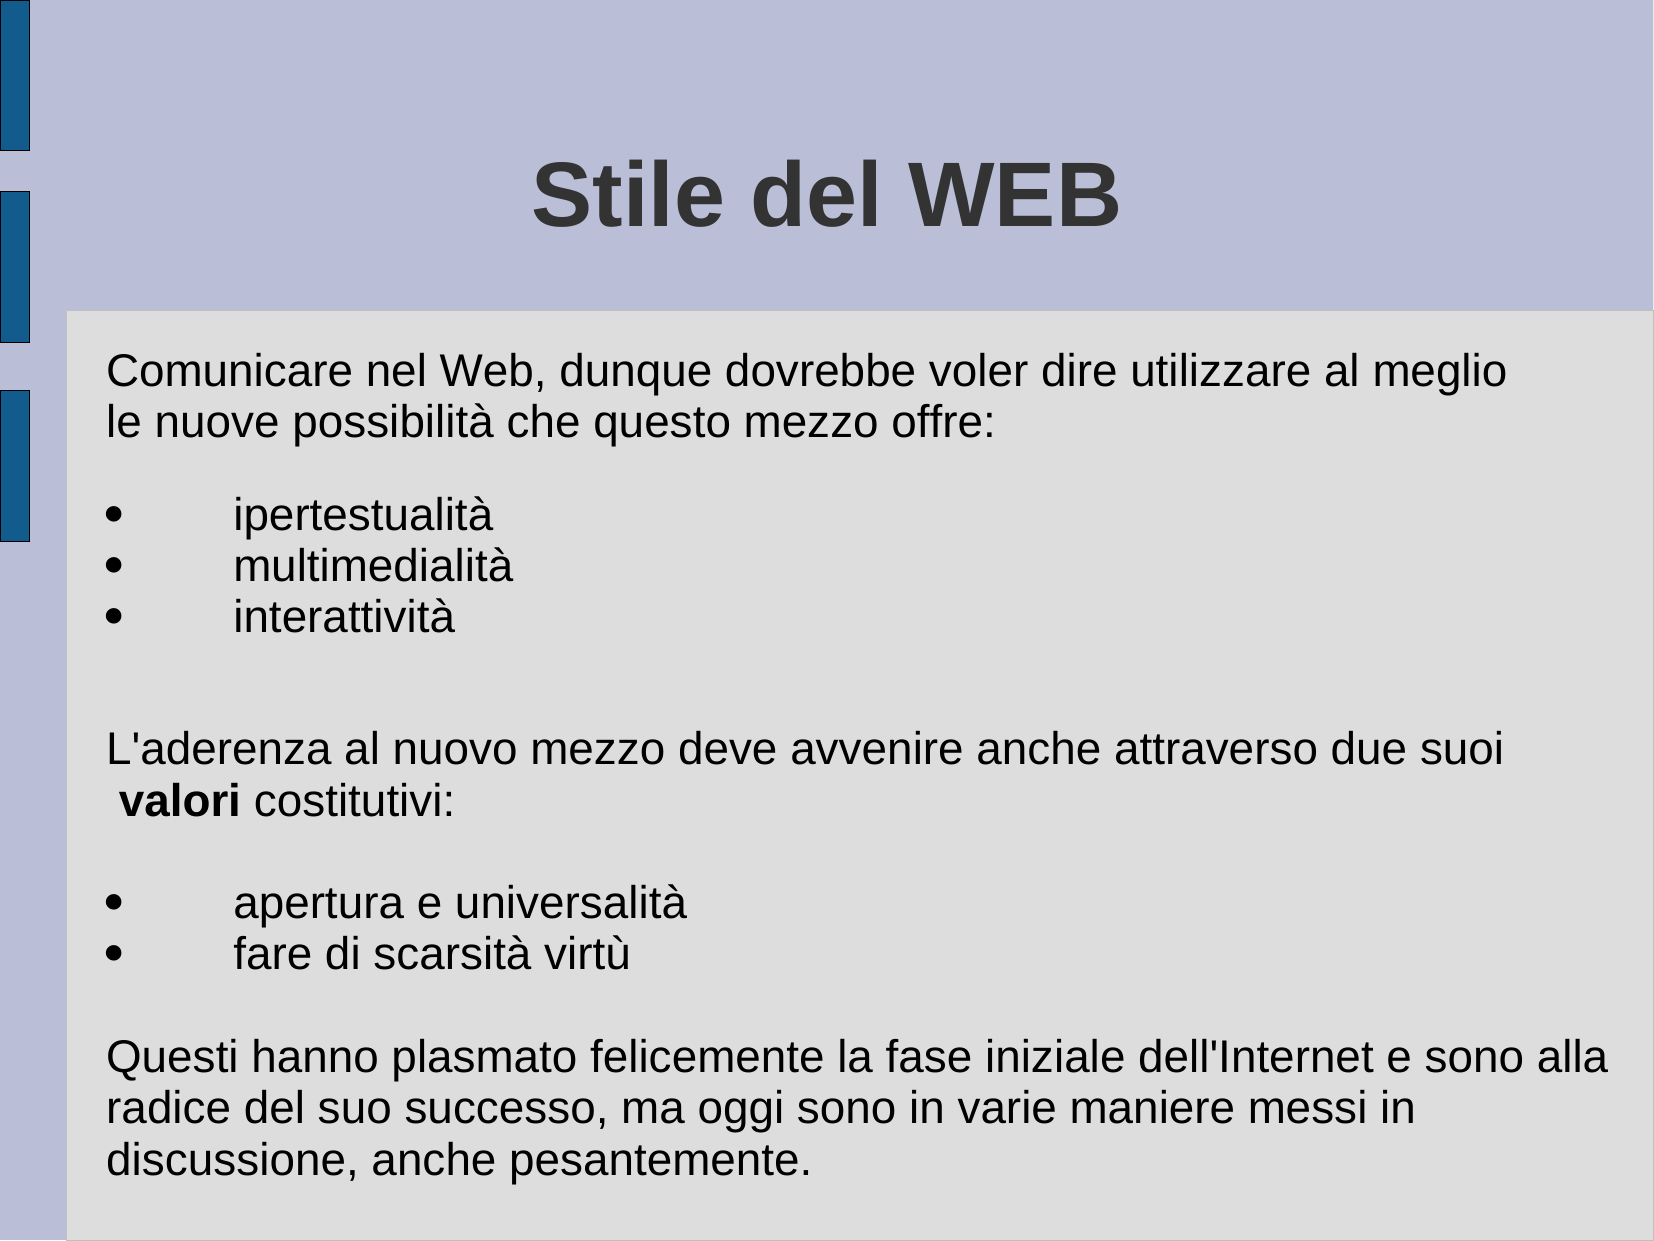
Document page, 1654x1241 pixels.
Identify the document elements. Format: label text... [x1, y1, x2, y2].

title Stile del WEB [121, 91, 1534, 299]
list Comunicare nel Web, dunque dovrebbe voler dire utilizzare al meglio le nuove possibilità che questo mezzo offre: · ipertestualità · multimedialità · interattività L'aderenza al nuovo mezzo deve avvenire anche attraverso due suoi valori costitutivi: · apertura e universalità · fare di scarsità virtù Questi hanno plasmato felicemente la fase iniziale dell'Internet e sono alla radice del suo successo, ma oggi sono in varie maniere messi in discussione, anche pesantemente. [88, 344, 1625, 1222]
